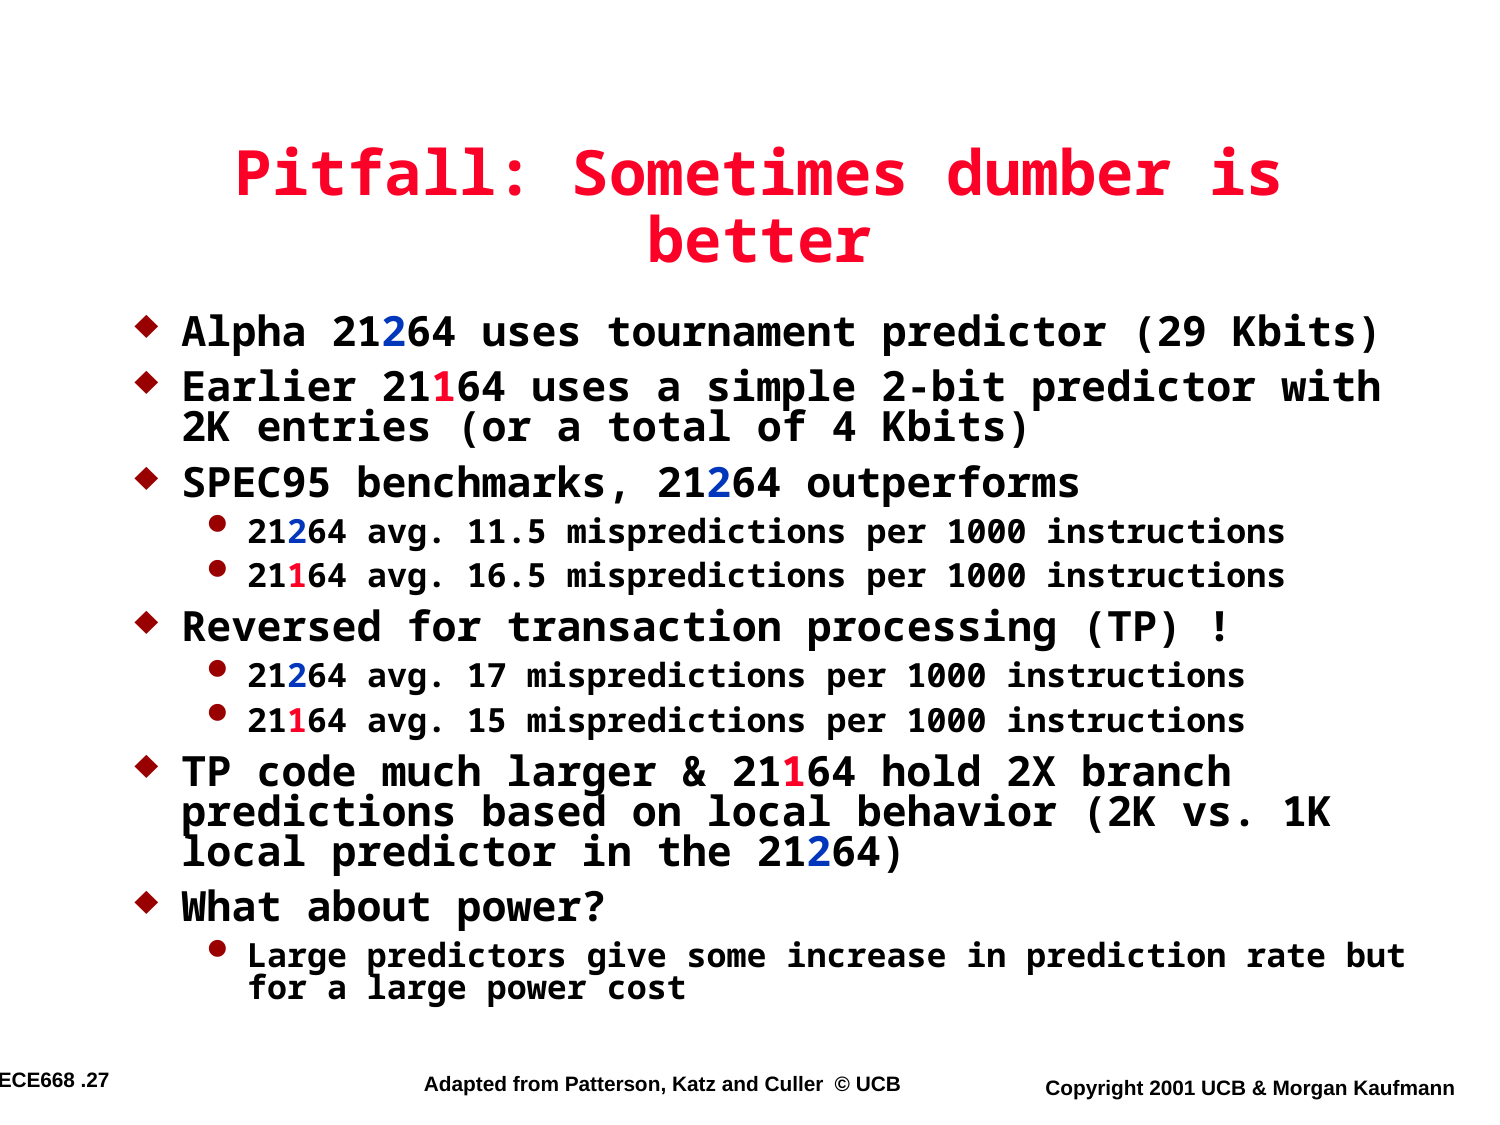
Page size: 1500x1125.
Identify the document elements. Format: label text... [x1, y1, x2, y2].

title Pitfall: Sometimes dumber is better [172, 133, 1348, 284]
list Alpha 21264 uses tournament predictor (29 Kbits) Earlier 21164 uses a simple 2-bit predictor with 2K entries (or a total of 4 Kbits) SPEC95 benchmarks, 21264 outperforms 21264 avg. 11.5 mispredictions per 1000 instructions 21164 avg. 16.5 mispredictions per 1000 instructions Reversed for transaction processing (TP) ! 21264 avg. 17 mispredictions per 1000 instructions 21164 avg. 15 mispredictions per 1000 instructions TP code much larger & 21164 hold 2X branch predictions based on local behavior (2K vs. 1K local predictor in the 21264) What about power? Large predictors give some increase in prediction rate but for a large power cost [119, 306, 1430, 1015]
